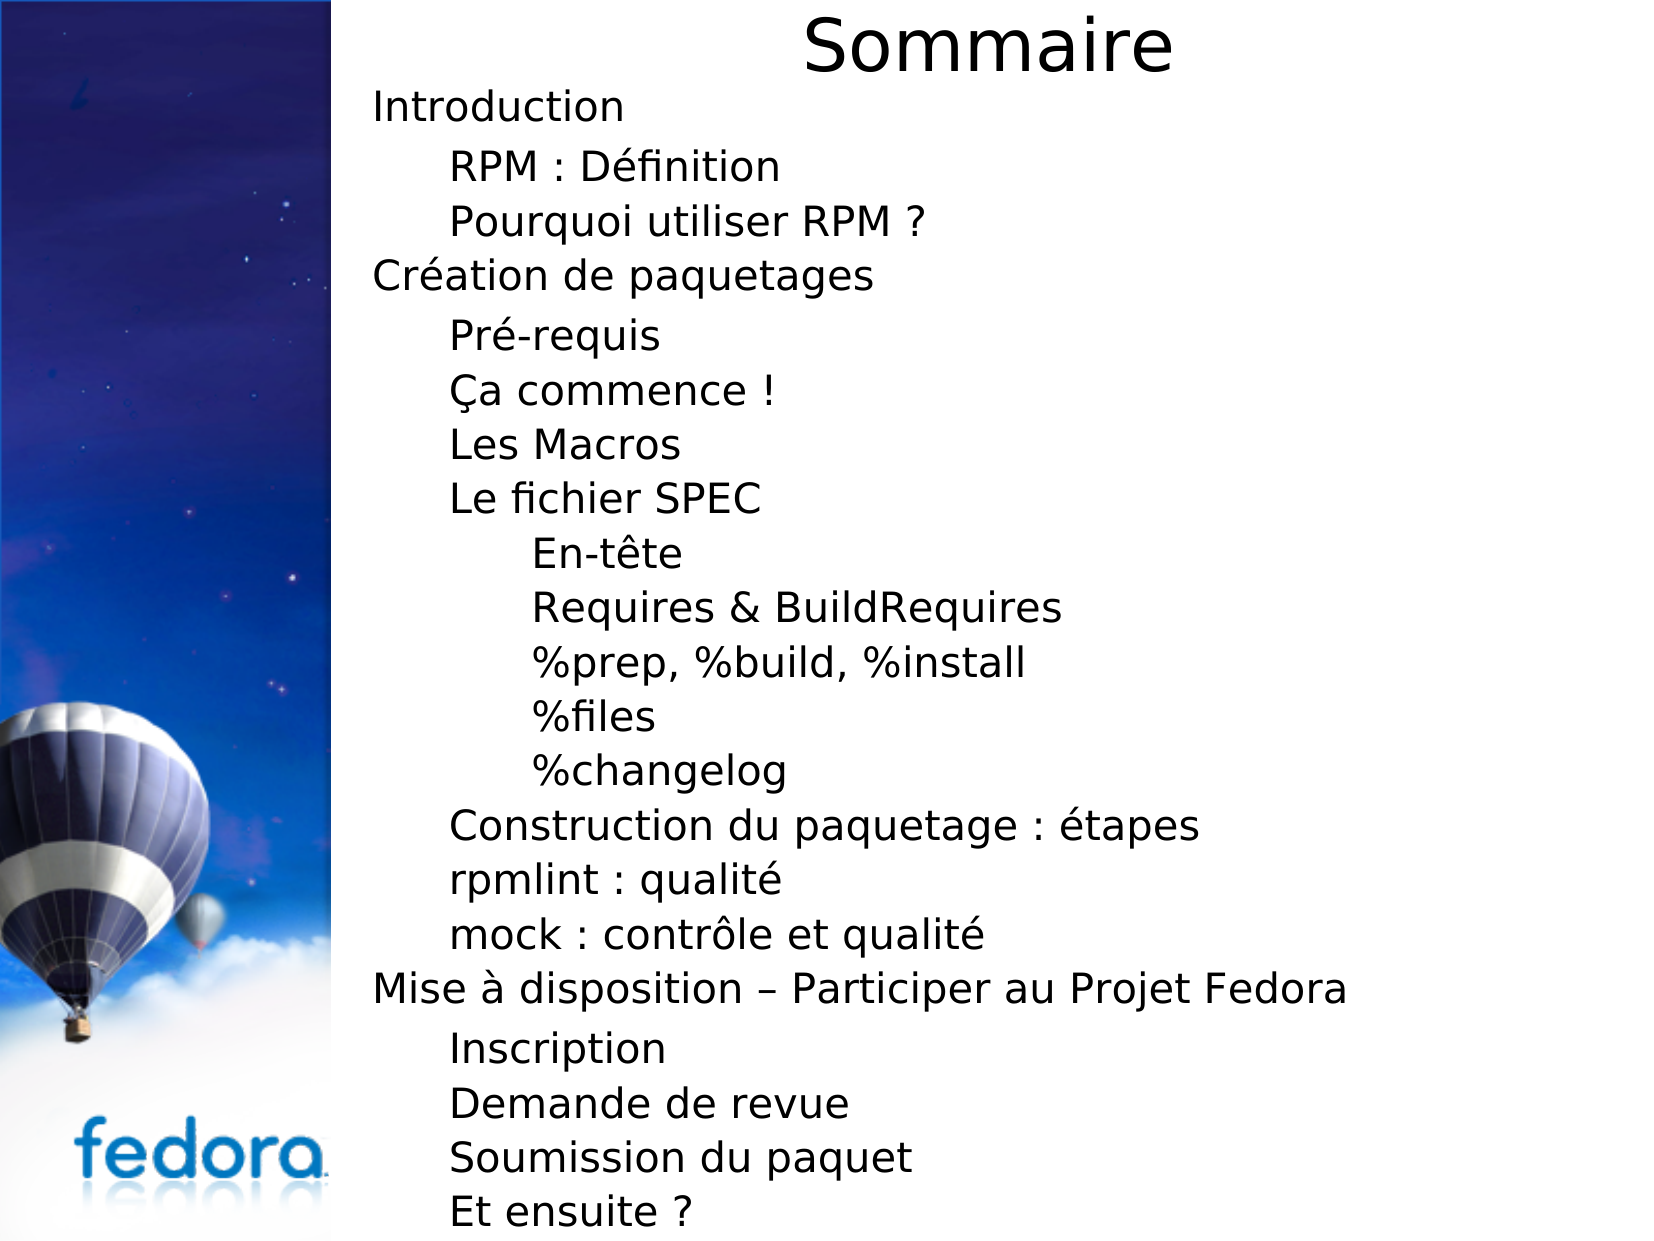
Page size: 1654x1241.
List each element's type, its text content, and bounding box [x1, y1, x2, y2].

title Sommaire [331, 4, 1654, 90]
list Introduction RPM : Définition Pourquoi utiliser RPM ? Création de paquetages Pré-requis Ça commence ! Les Macros Le fichier SPEC En-tête Requires & BuildRequires %prep, %build, %install %files %changelog Construction du paquetage : étapes rpmlint : qualité mock : contrôle et qualité Mise à disposition – Participer au Projet Fedora Inscription Demande de revue Soumission du paquet Et ensuite ? [354, 82, 1625, 1237]
picture [0, 0, 331, 1241]
